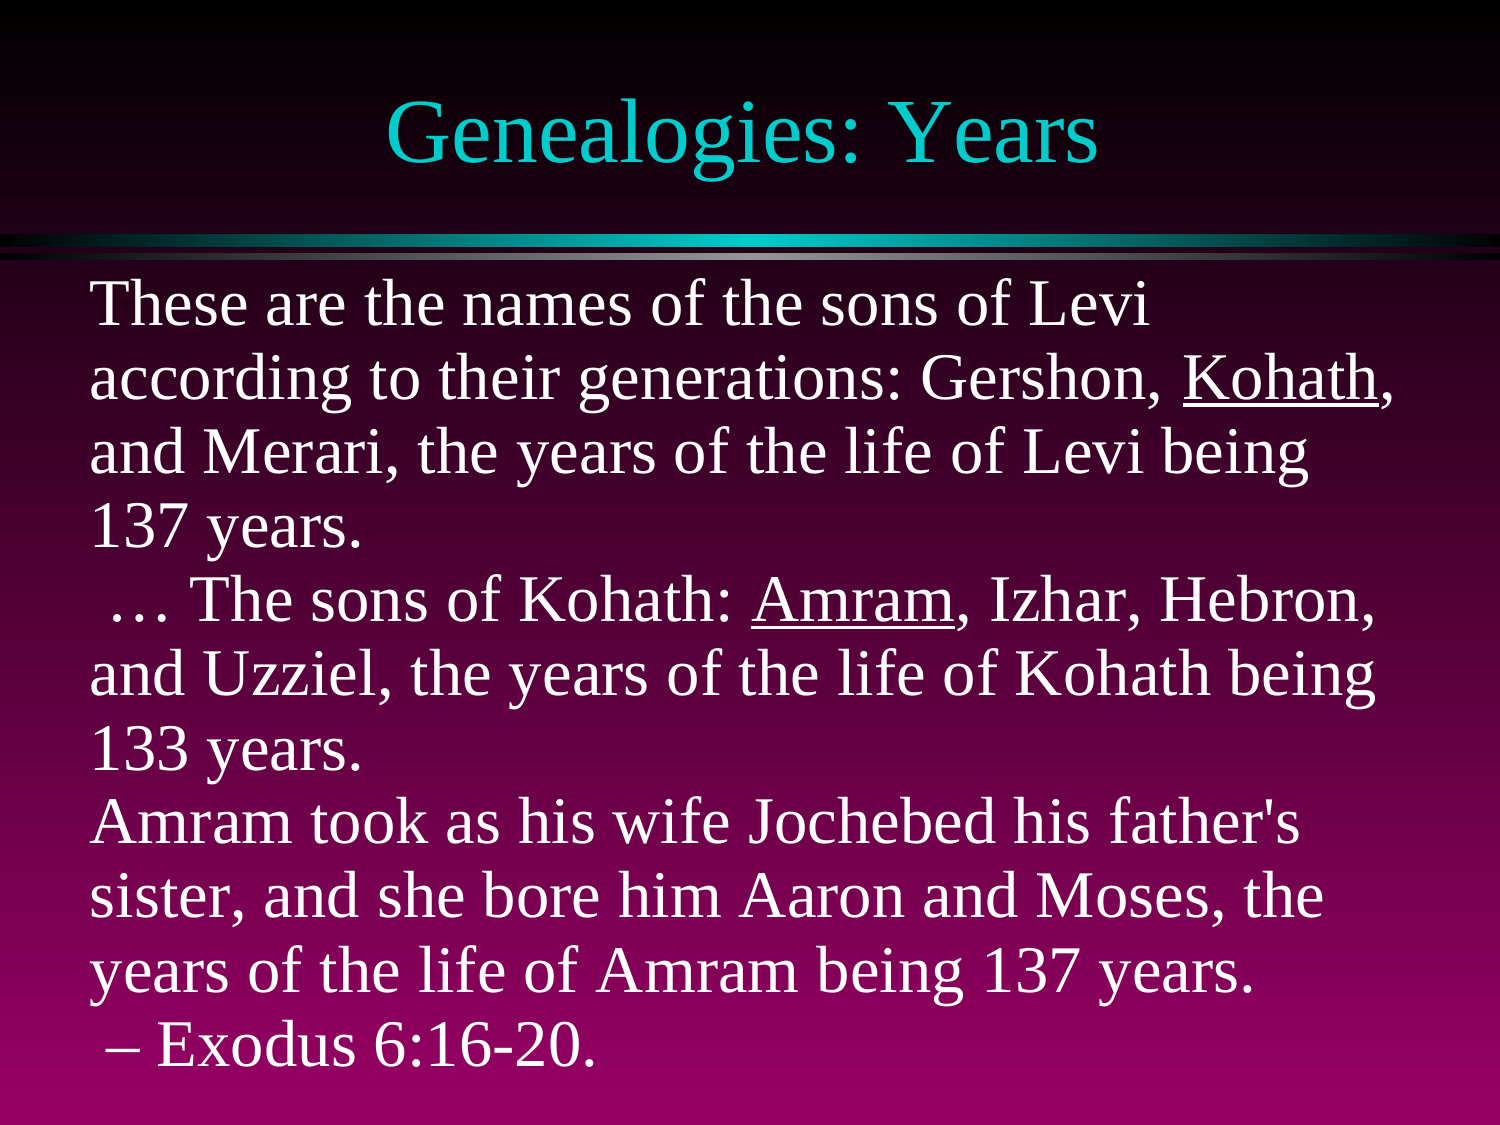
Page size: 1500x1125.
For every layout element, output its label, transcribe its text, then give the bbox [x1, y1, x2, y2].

text_box These are the names of the sons of Levi according to their generations: Gershon, Kohath, and Merari, the years of the life of Levi being 137 years. … The sons of Kohath: Amram, Izhar, Hebron, and Uzziel, the years of the life of Kohath being 133 years. Amram took as his wife Jochebed his father's sister, and she bore him Aaron and Moses, the years of the life of Amram being 137 years. – Exodus 6:16-20. [75, 258, 1426, 1089]
title Genealogies: Years [99, 37, 1388, 225]
